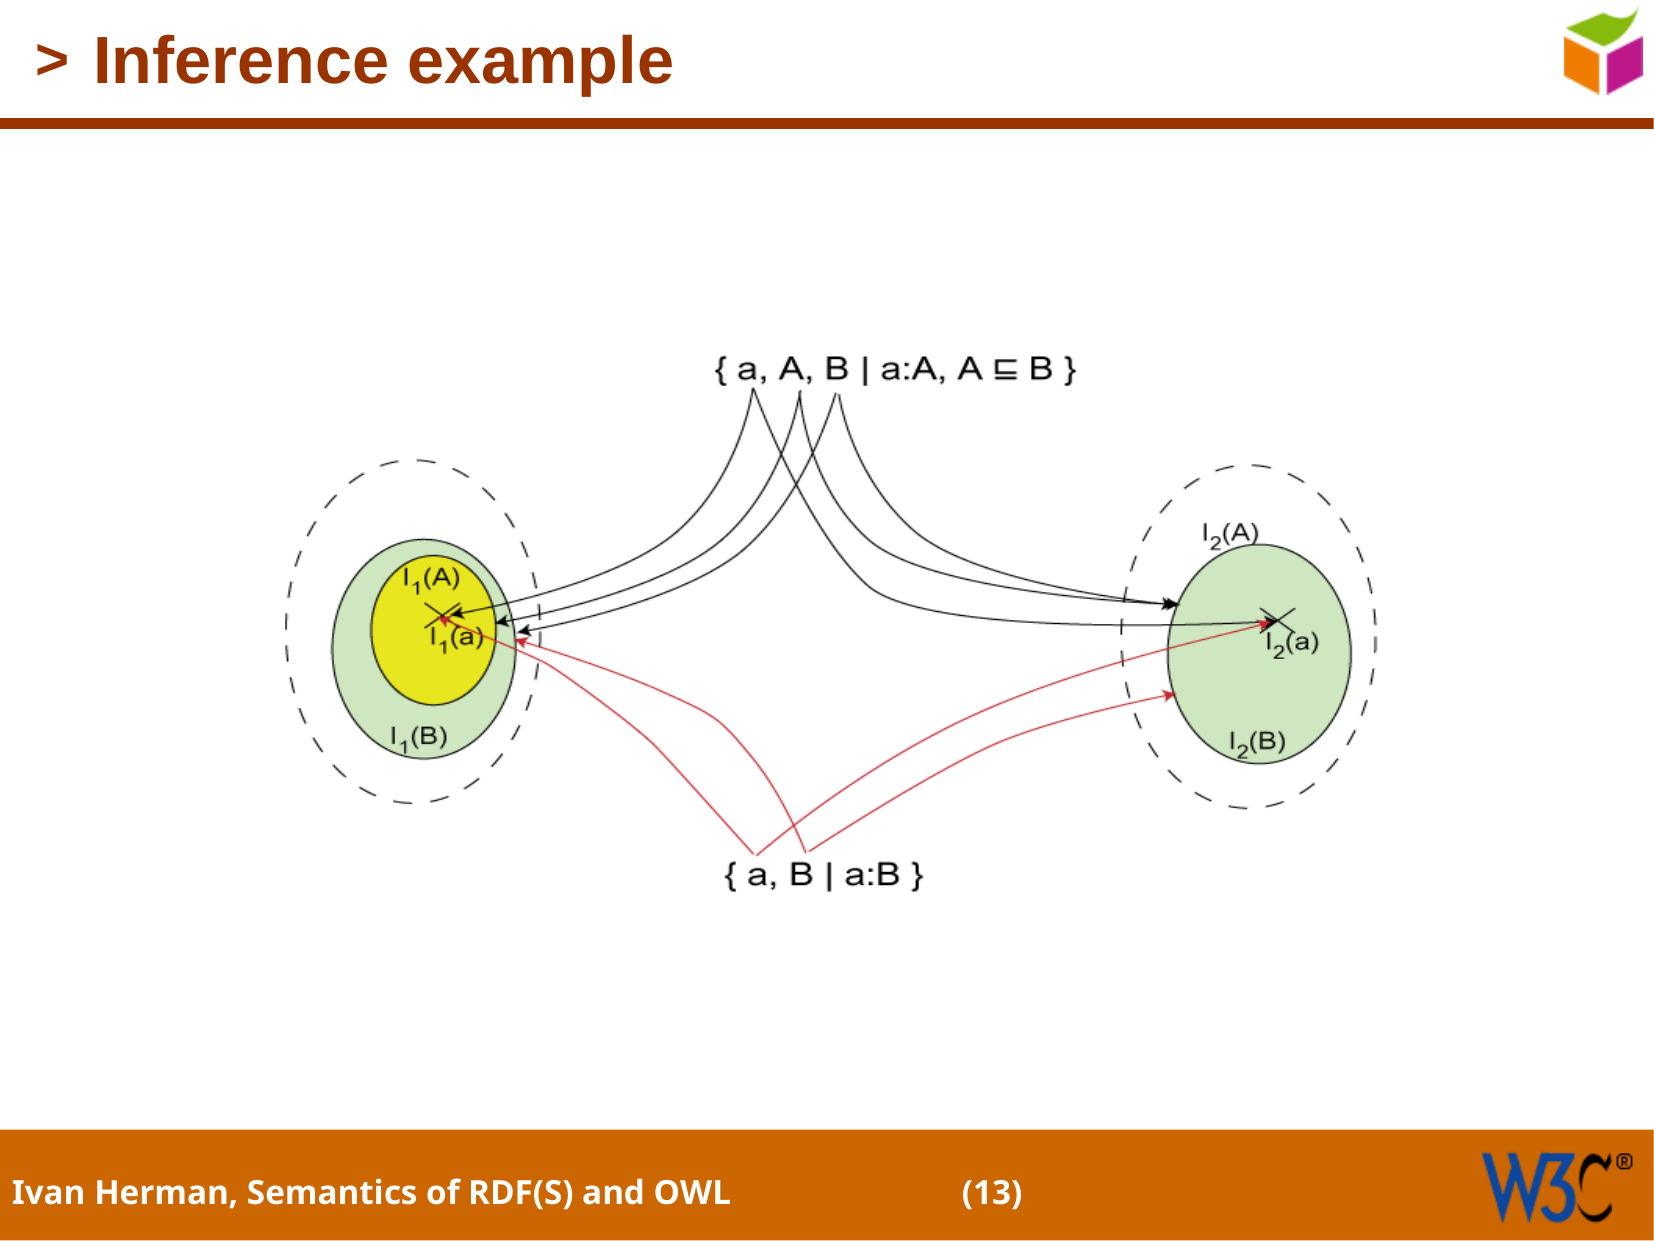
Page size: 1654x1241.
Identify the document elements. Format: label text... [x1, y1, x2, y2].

picture [1477, 1149, 1639, 1228]
picture [1564, 5, 1643, 95]
picture [284, 350, 1382, 896]
title Inference example [93, 0, 1493, 119]
